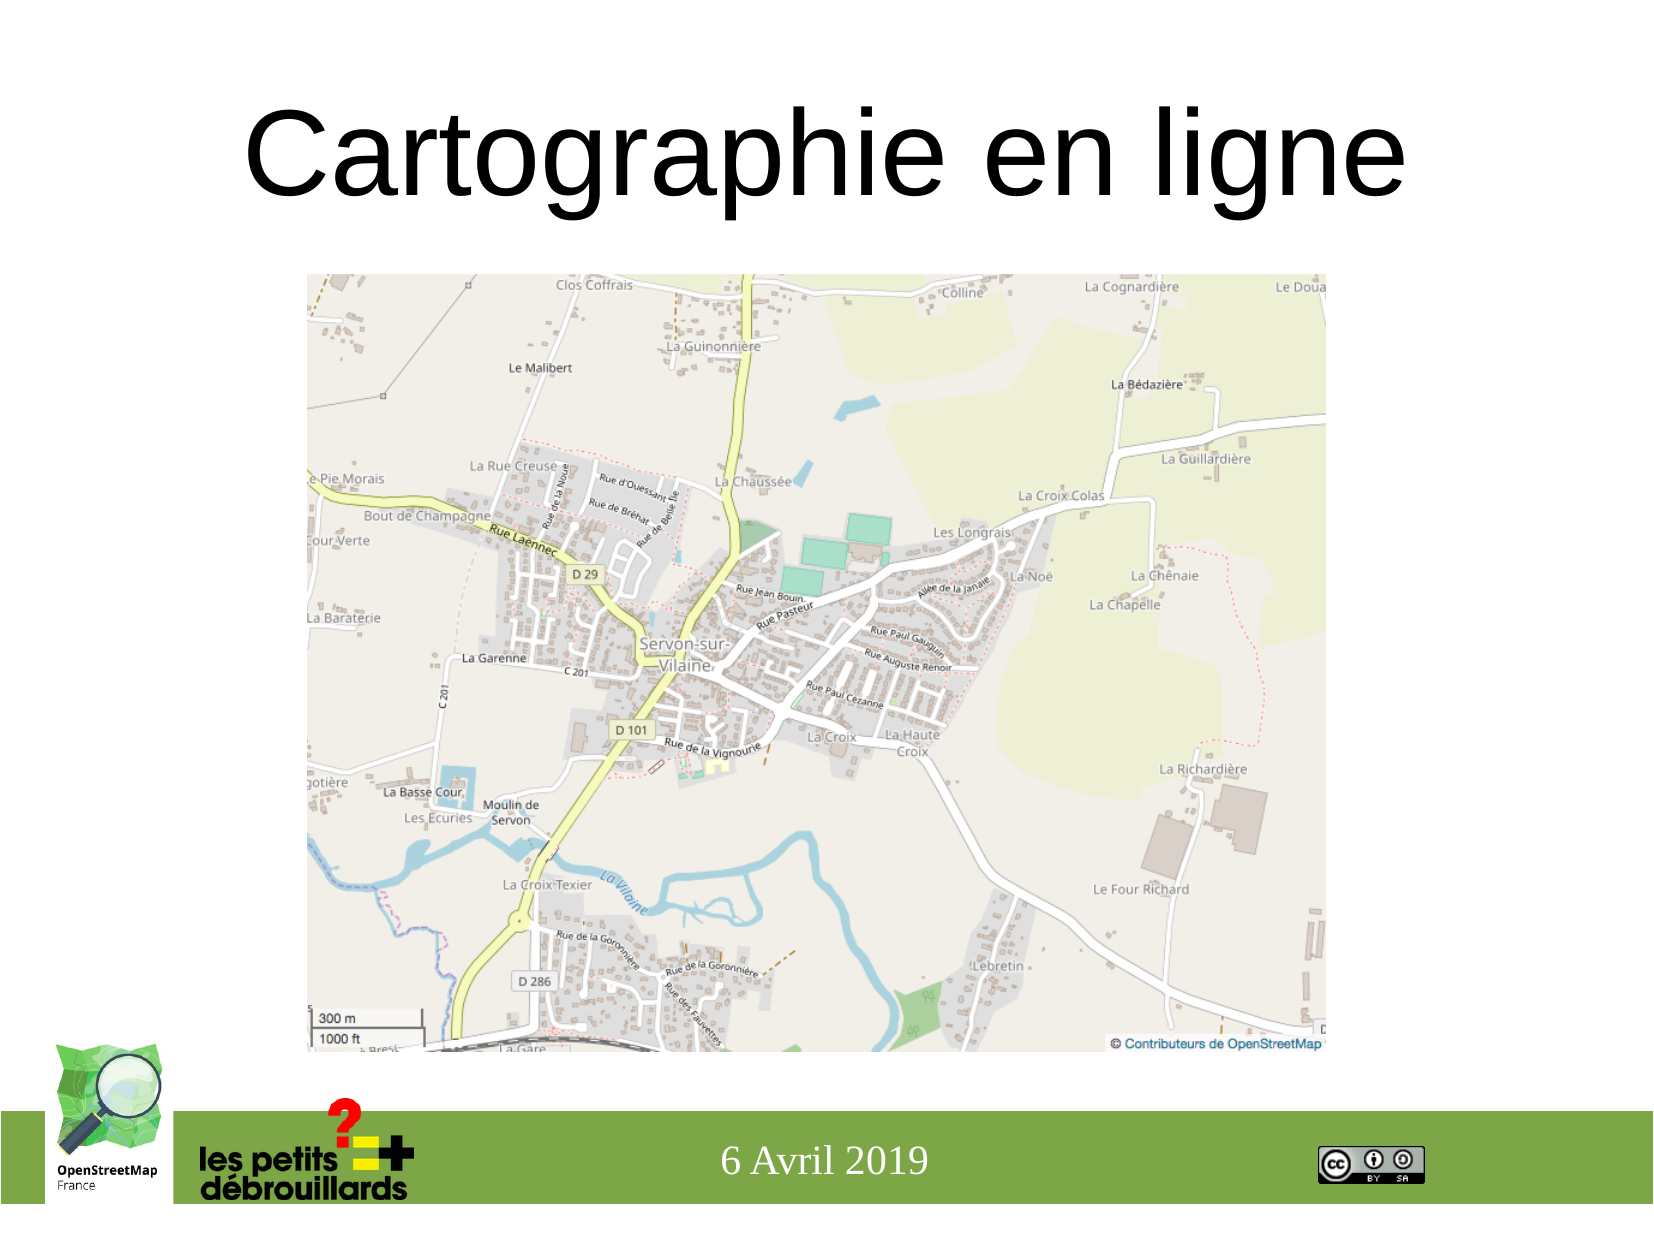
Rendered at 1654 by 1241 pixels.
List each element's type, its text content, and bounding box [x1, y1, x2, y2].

picture [45, 1027, 174, 1205]
picture [200, 1098, 414, 1200]
picture [307, 273, 1326, 1052]
title Cartographie en ligne [82, 49, 1571, 257]
picture [1318, 1146, 1425, 1184]
